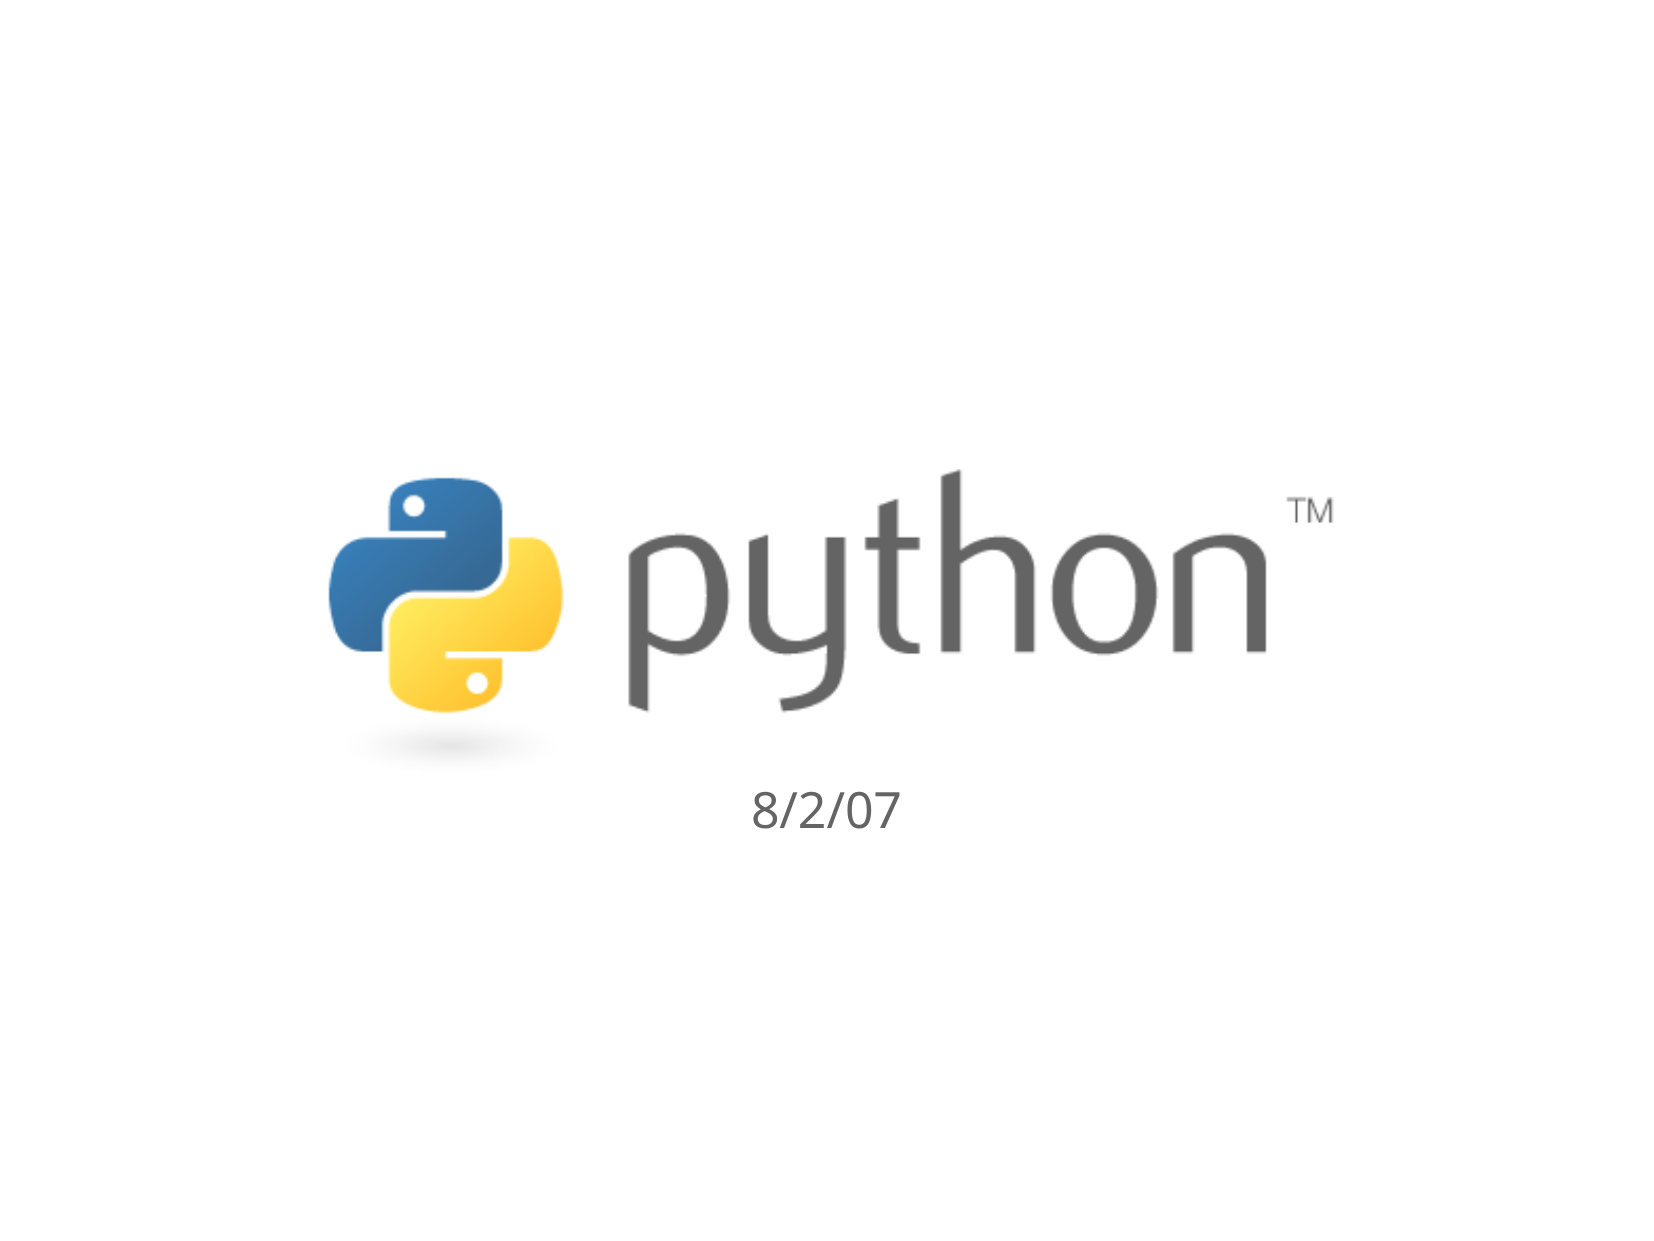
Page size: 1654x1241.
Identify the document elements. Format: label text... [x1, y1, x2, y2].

text_box 8/2/07 [727, 767, 926, 853]
picture [163, 409, 1431, 838]
